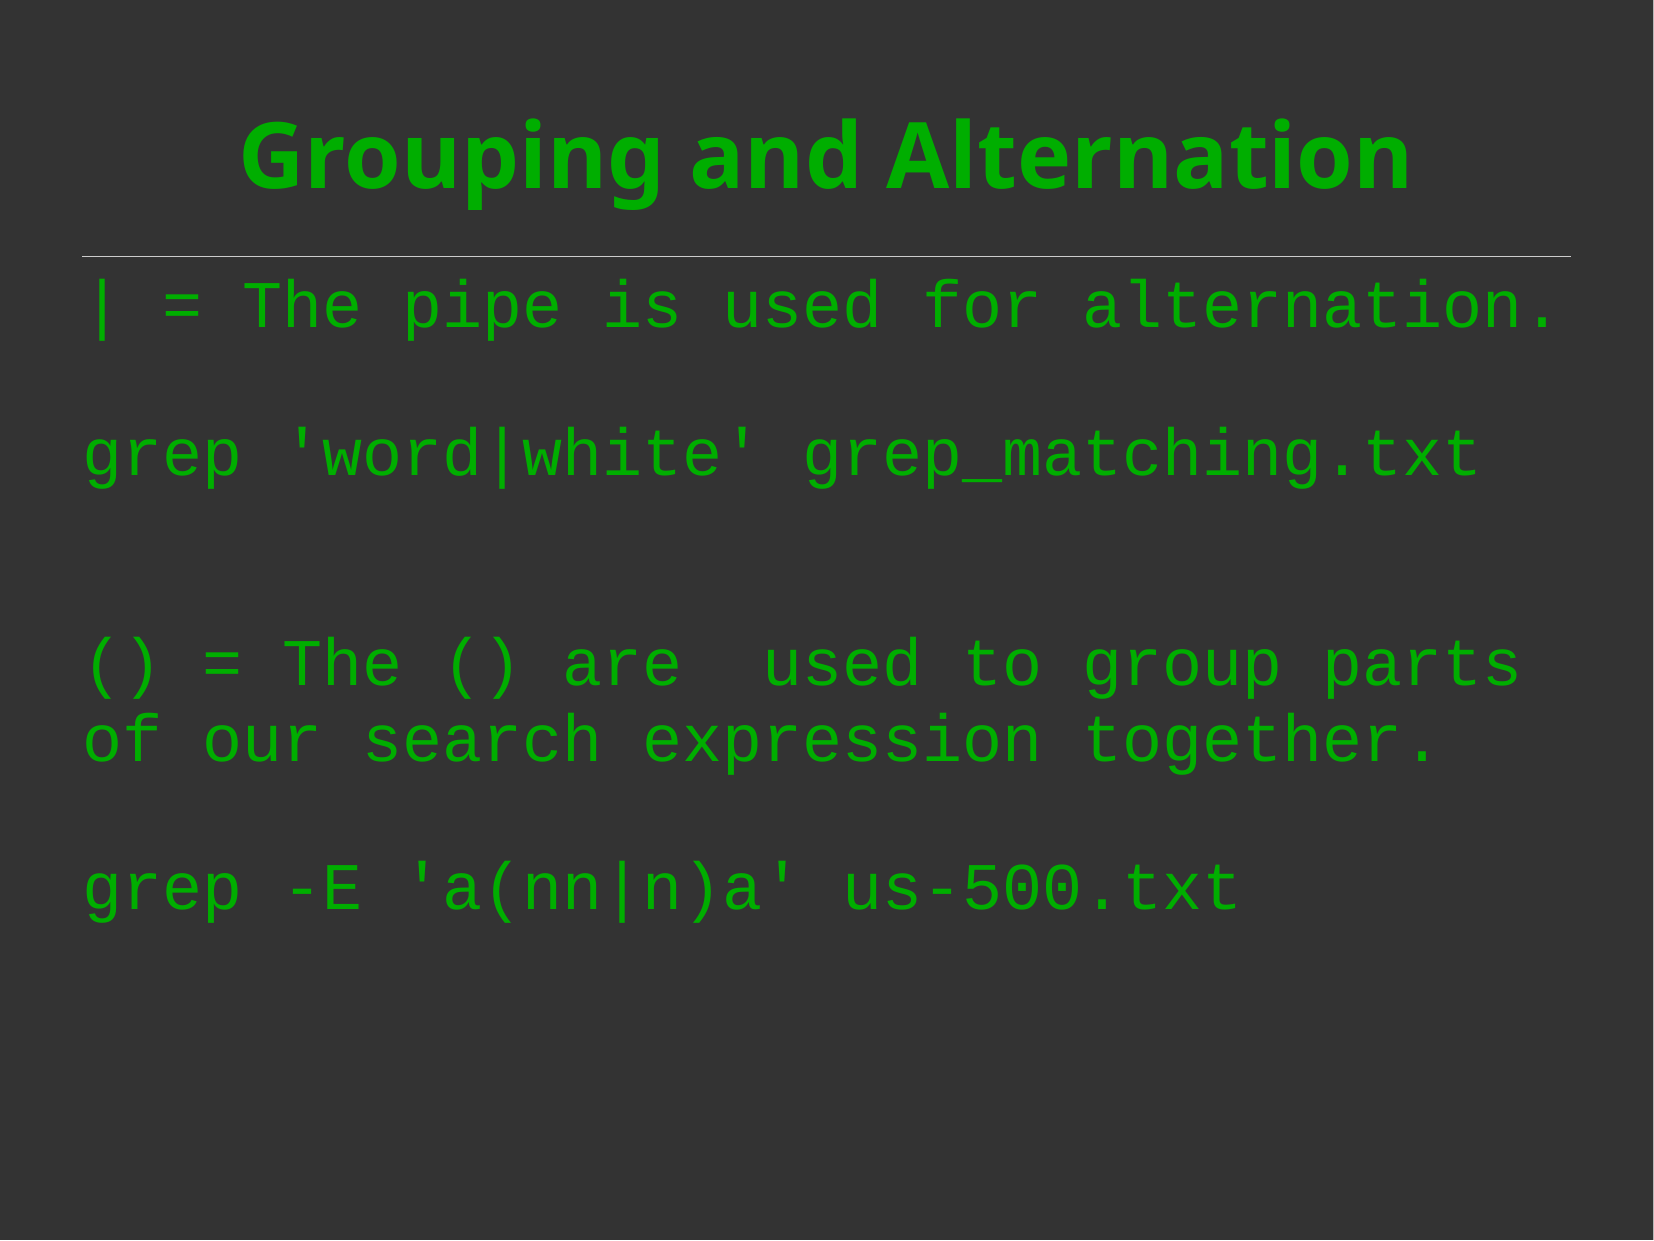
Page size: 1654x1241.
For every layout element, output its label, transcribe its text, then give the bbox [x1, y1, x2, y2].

title Grouping and Alternation [82, 49, 1571, 257]
list | = The pipe is used for alternation. grep 'word|white' grep_matching.txt () = The () are used to group parts of our search expression together. grep -E 'a(nn|n)a' us-500.txt [82, 271, 1571, 1193]
